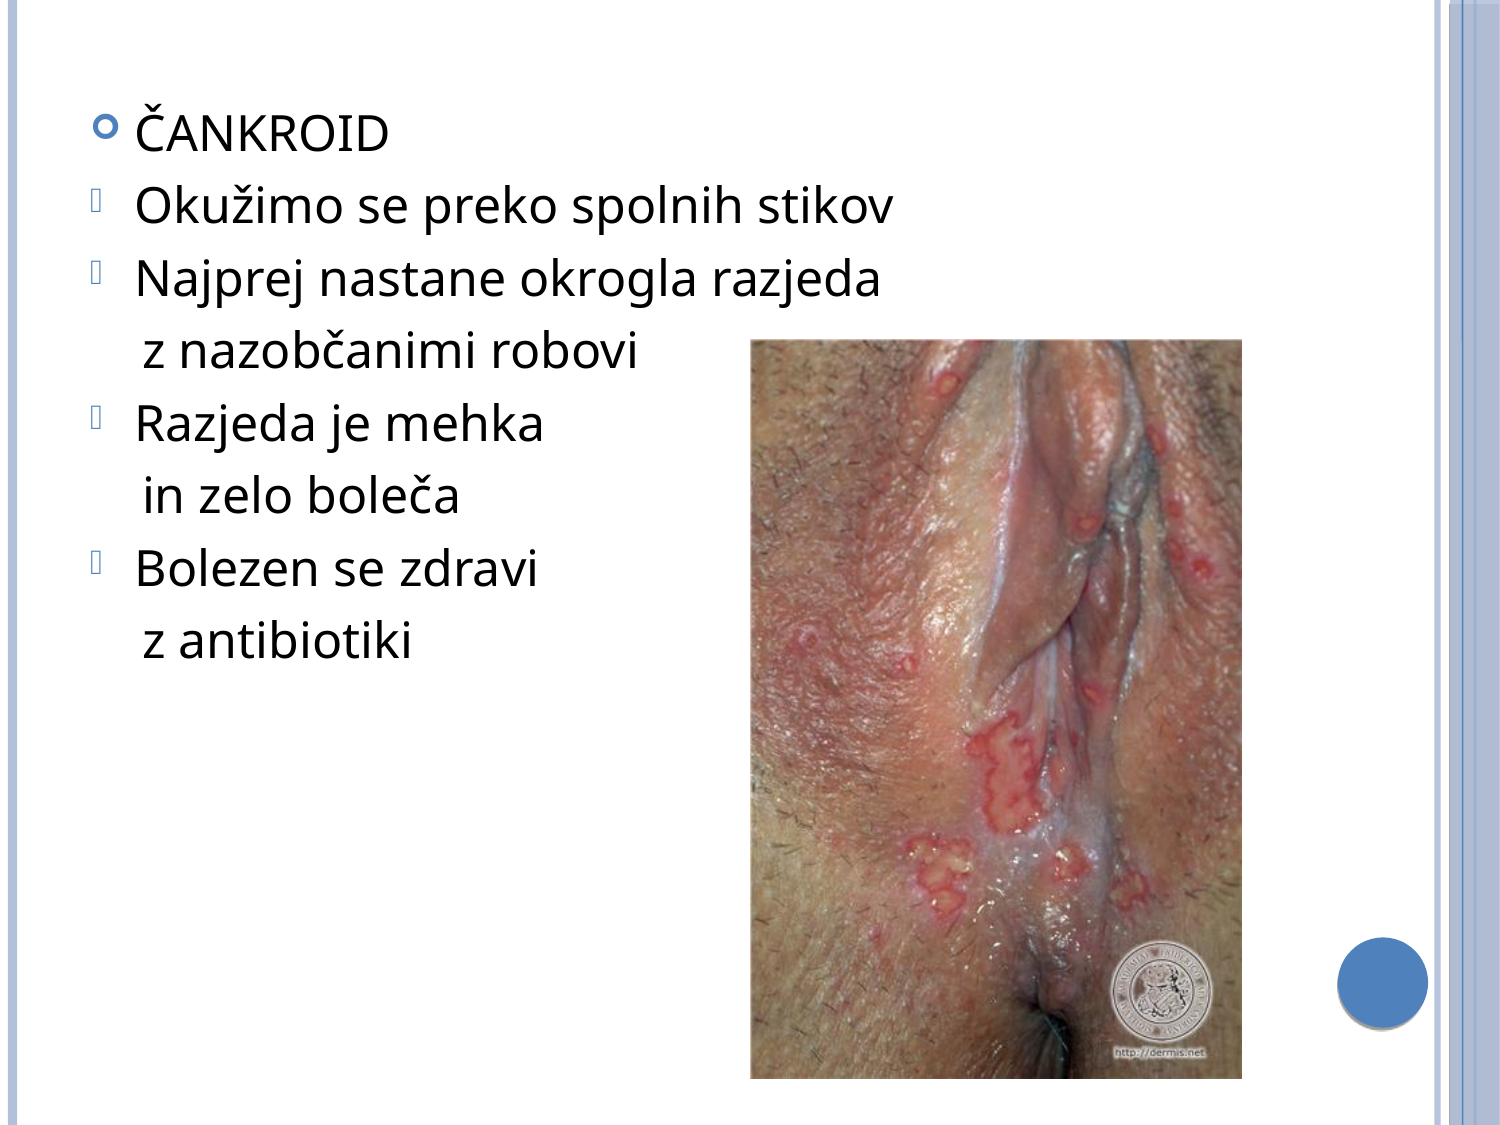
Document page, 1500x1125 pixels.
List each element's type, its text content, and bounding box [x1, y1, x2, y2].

picture [750, 339, 1242, 1079]
list ČANKROID Okužimo se preko spolnih stikov Najprej nastane okrogla razjeda z nazobčanimi robovi Razjeda je mehka in zelo boleča Bolezen se zdravi z antibiotiki [75, 93, 1300, 1062]
